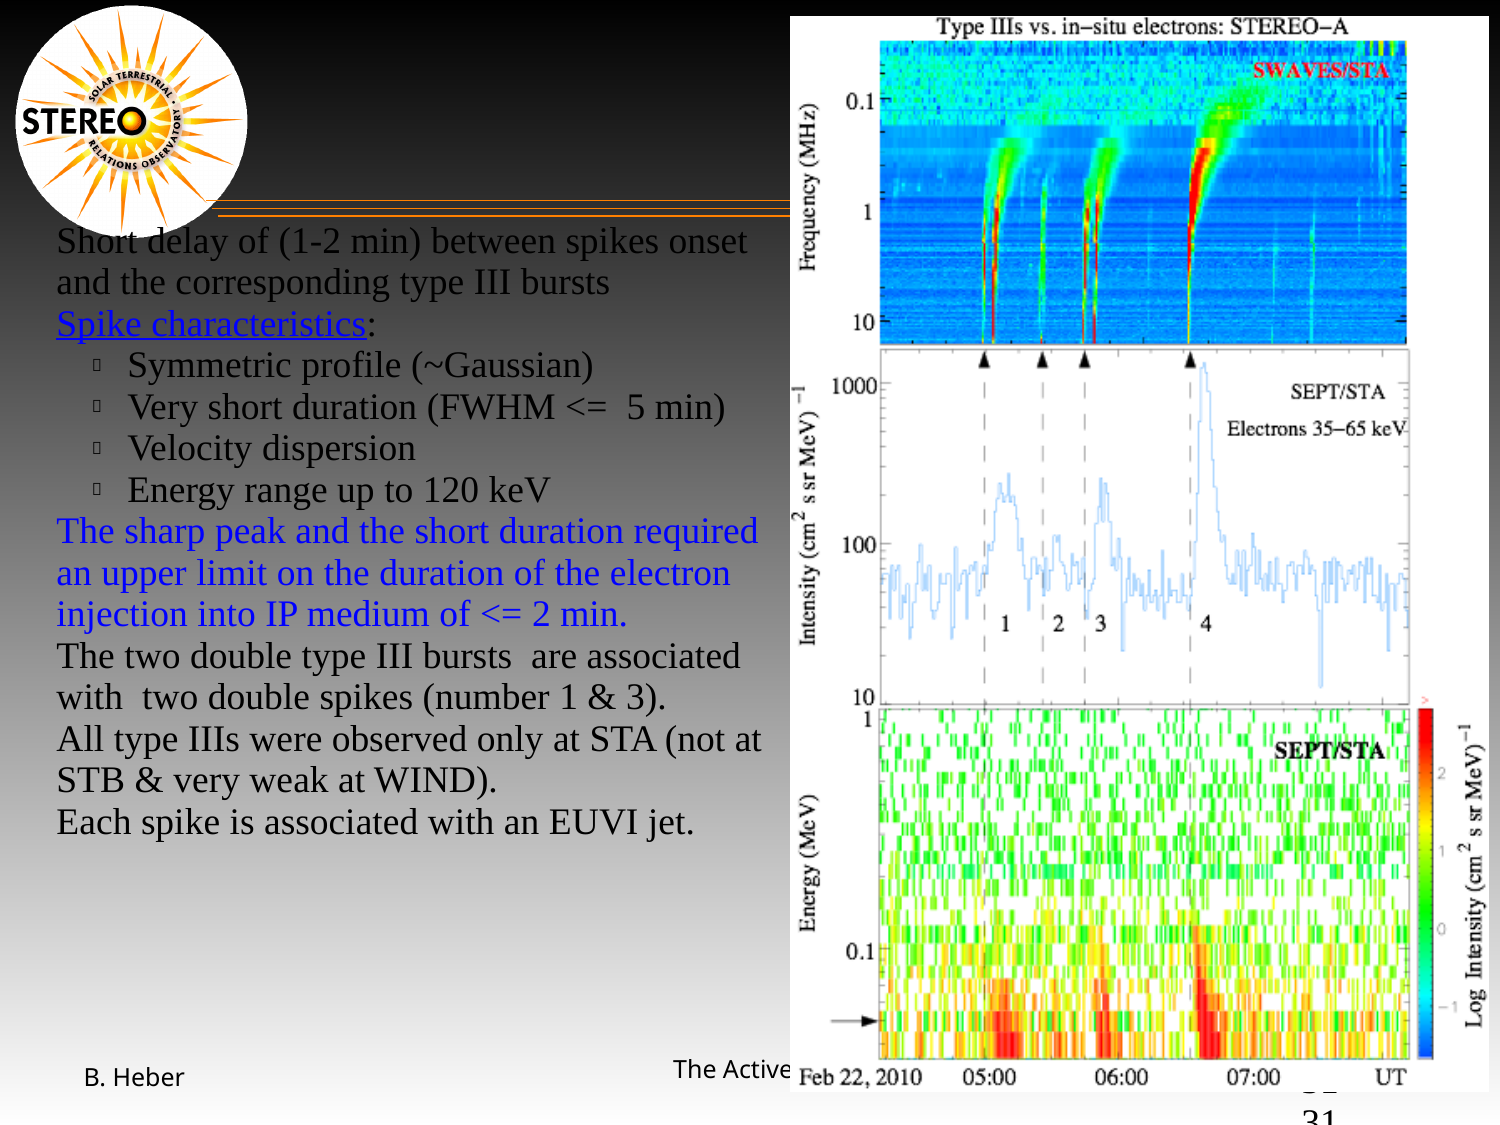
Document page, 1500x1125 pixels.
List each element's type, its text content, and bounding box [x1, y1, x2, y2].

picture [10, 2, 248, 239]
slide_number 1919 [1286, 1092, 1370, 1098]
text_box Short delay of (1-2 min) between spikes onset and the corresponding type III bursts Spike characteristics: Symmetric profile (~Gaussian) Very short duration (FWHM <= 5 min) Velocity dispersion Energy range up to 120 keV The sharp peak and the short duration required an upper limit on the duration of the electron injection into IP medium of <= 2 min. The two double type III bursts are associated with two double spikes (number 1 & 3). All type IIIs were observed only at STA (not at STB & very weak at WIND). Each spike is associated with an EUVI jet. [41, 212, 792, 1091]
picture [790, 16, 1489, 1092]
